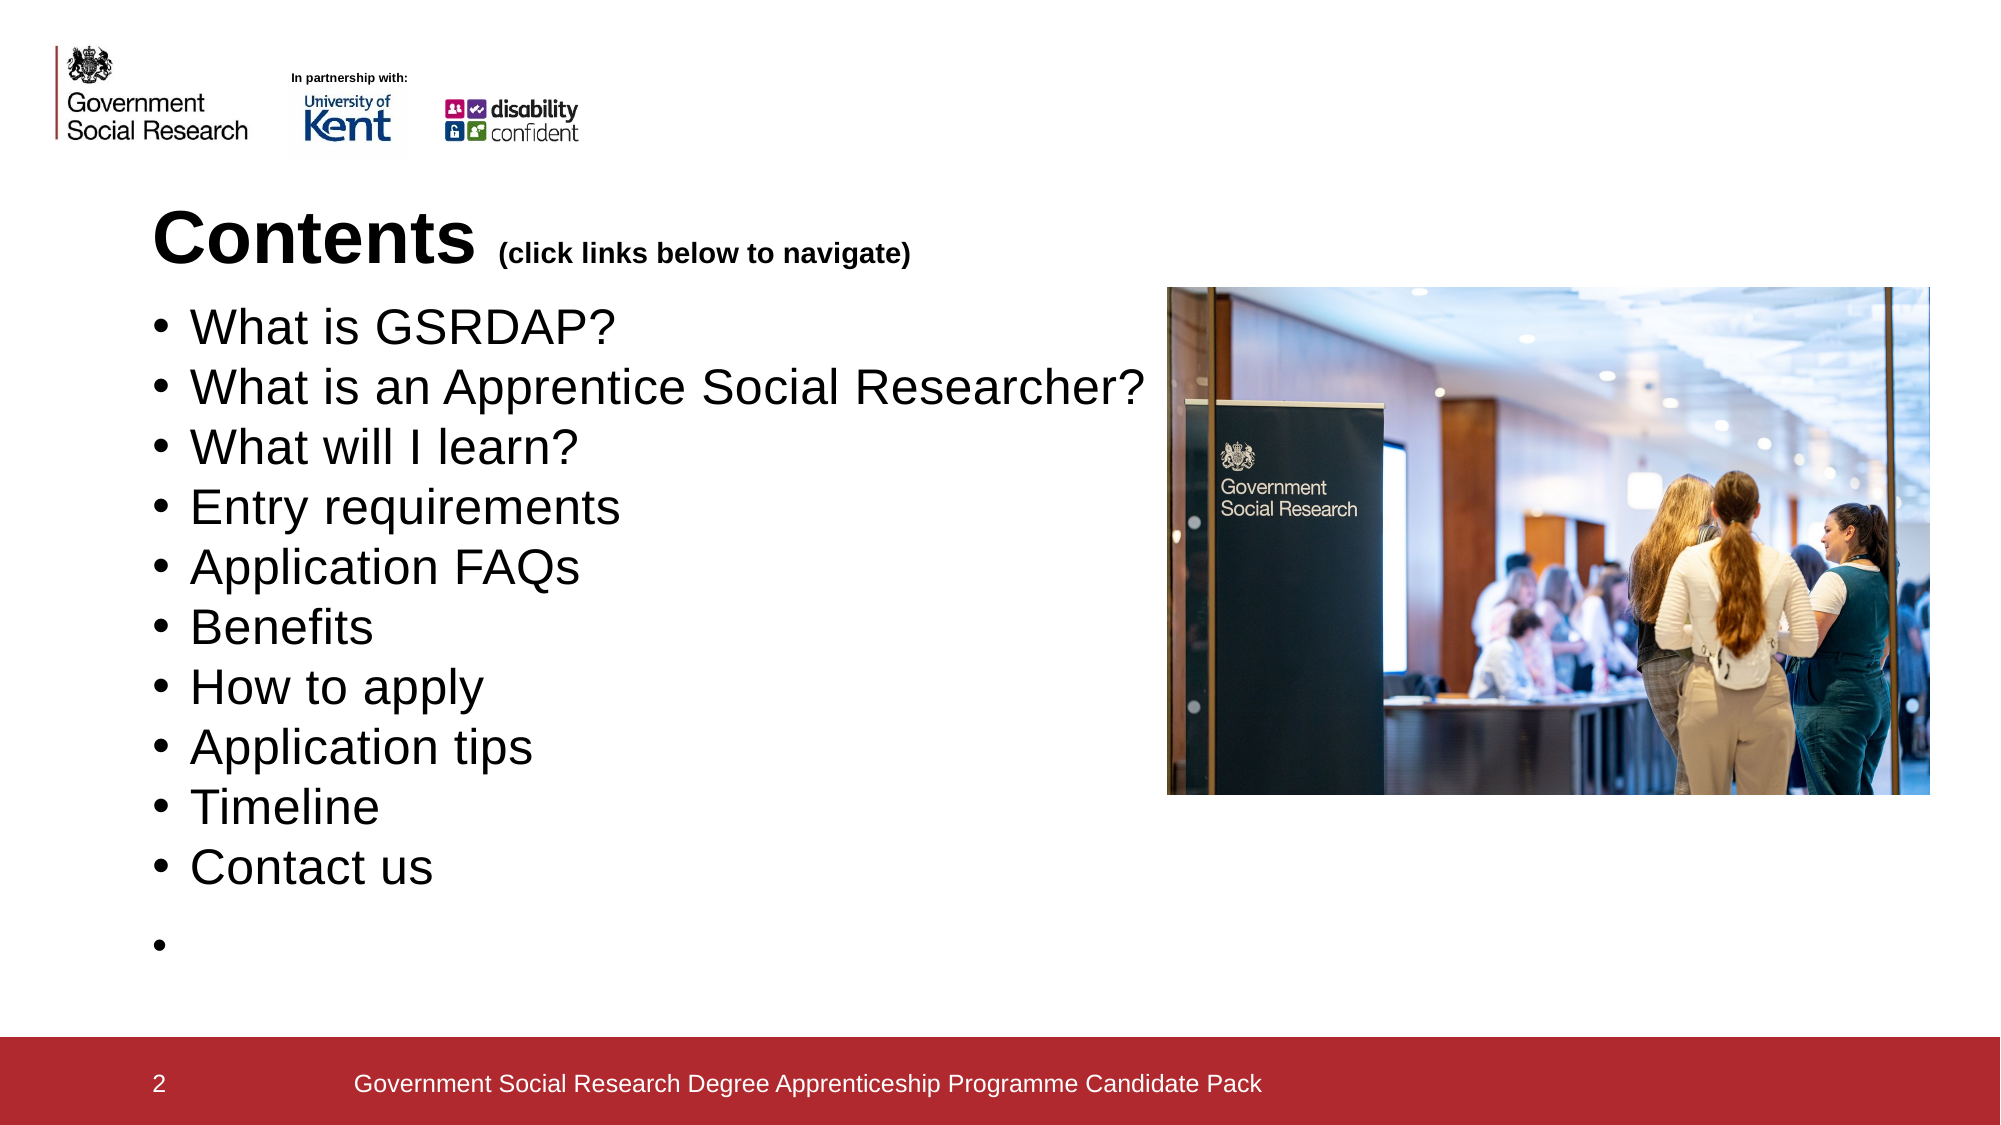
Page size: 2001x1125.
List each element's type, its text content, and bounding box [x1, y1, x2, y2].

text_box 2 [137, 1056, 313, 1108]
picture [1167, 287, 1930, 795]
picture [1876, 636, 1882, 643]
title Contents (click links below to navigate) [137, 145, 1863, 287]
list What is GSRDAP? What is an Apprentice Social Researcher? What will I learn? Entry requirements Application FAQs Benefits How to apply Application tips Timeline Contact us [137, 287, 1863, 921]
text_box Government Social Research Degree Apprenticeship Programme Candidate Pack [338, 1056, 1863, 1108]
